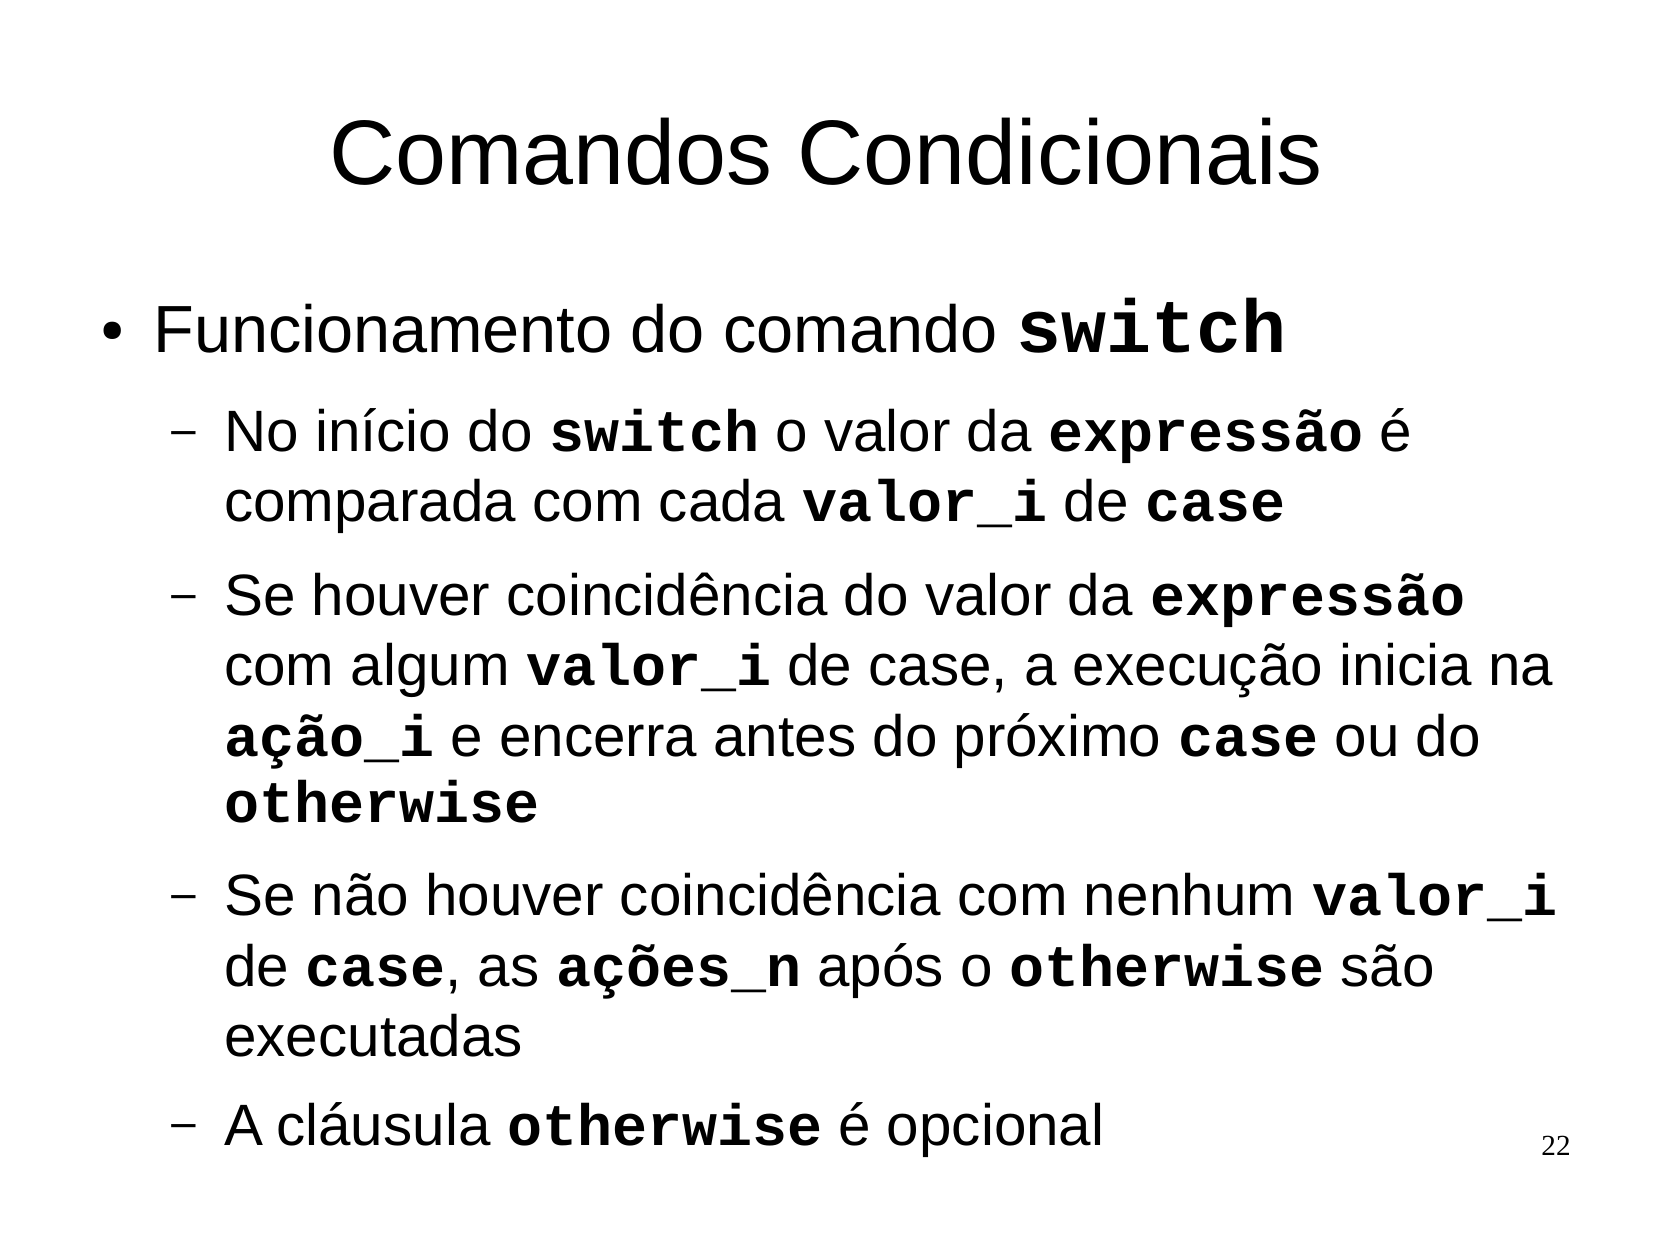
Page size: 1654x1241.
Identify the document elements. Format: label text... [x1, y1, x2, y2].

list Funcionamento do comando switch No início do switch o valor da expressão é comparada com cada valor_i de case Se houver coincidência do valor da expressão com algum valor_i de case, a execução inicia na ação_i e encerra antes do próximo case ou do otherwise Se não houver coincidência com nenhum valor_i de case, as ações_n após o otherwise são executadas A cláusula otherwise é opcional [82, 290, 1571, 1193]
title Comandos Condicionais [82, 49, 1571, 257]
